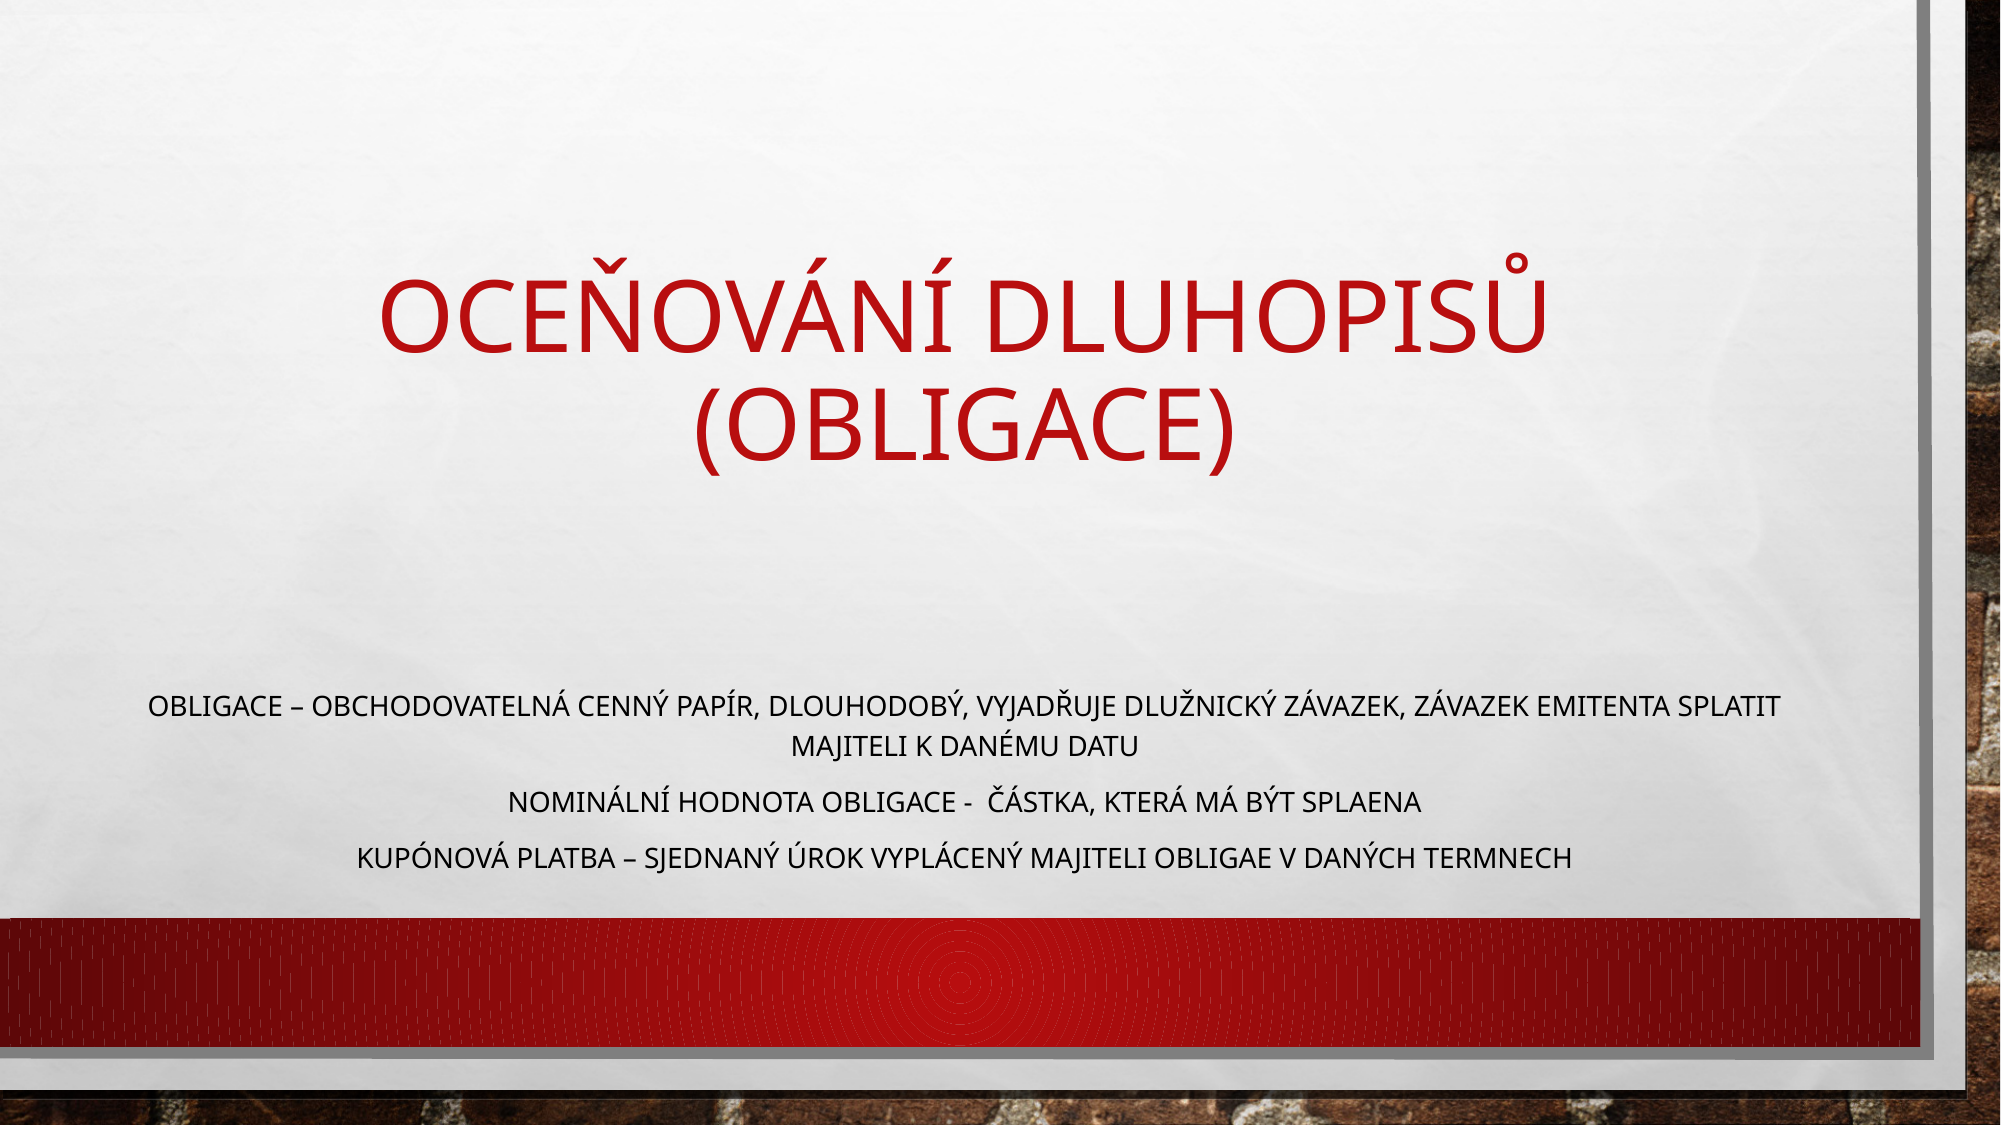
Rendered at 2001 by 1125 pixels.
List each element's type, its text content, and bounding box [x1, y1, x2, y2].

list Obligace – obchodovatelná cenný papír, dlouhodobý, vyjadřuje dlužnický závazek, závazek emitenta splatit majiteli k danému datu Nominální hodnota obligace - částkA, KTERÁ MÁ BÝT SPLAENA KUPÓNOVÁ PLATBA – SJEDNANÝ ÚROK VYPLÁCENÝ MAJITELI OBLIGAE V DANÝCH TERMNECH [91, 439, 1818, 883]
title Oceňování dluhopisů (obligace) [112, 112, 1819, 637]
